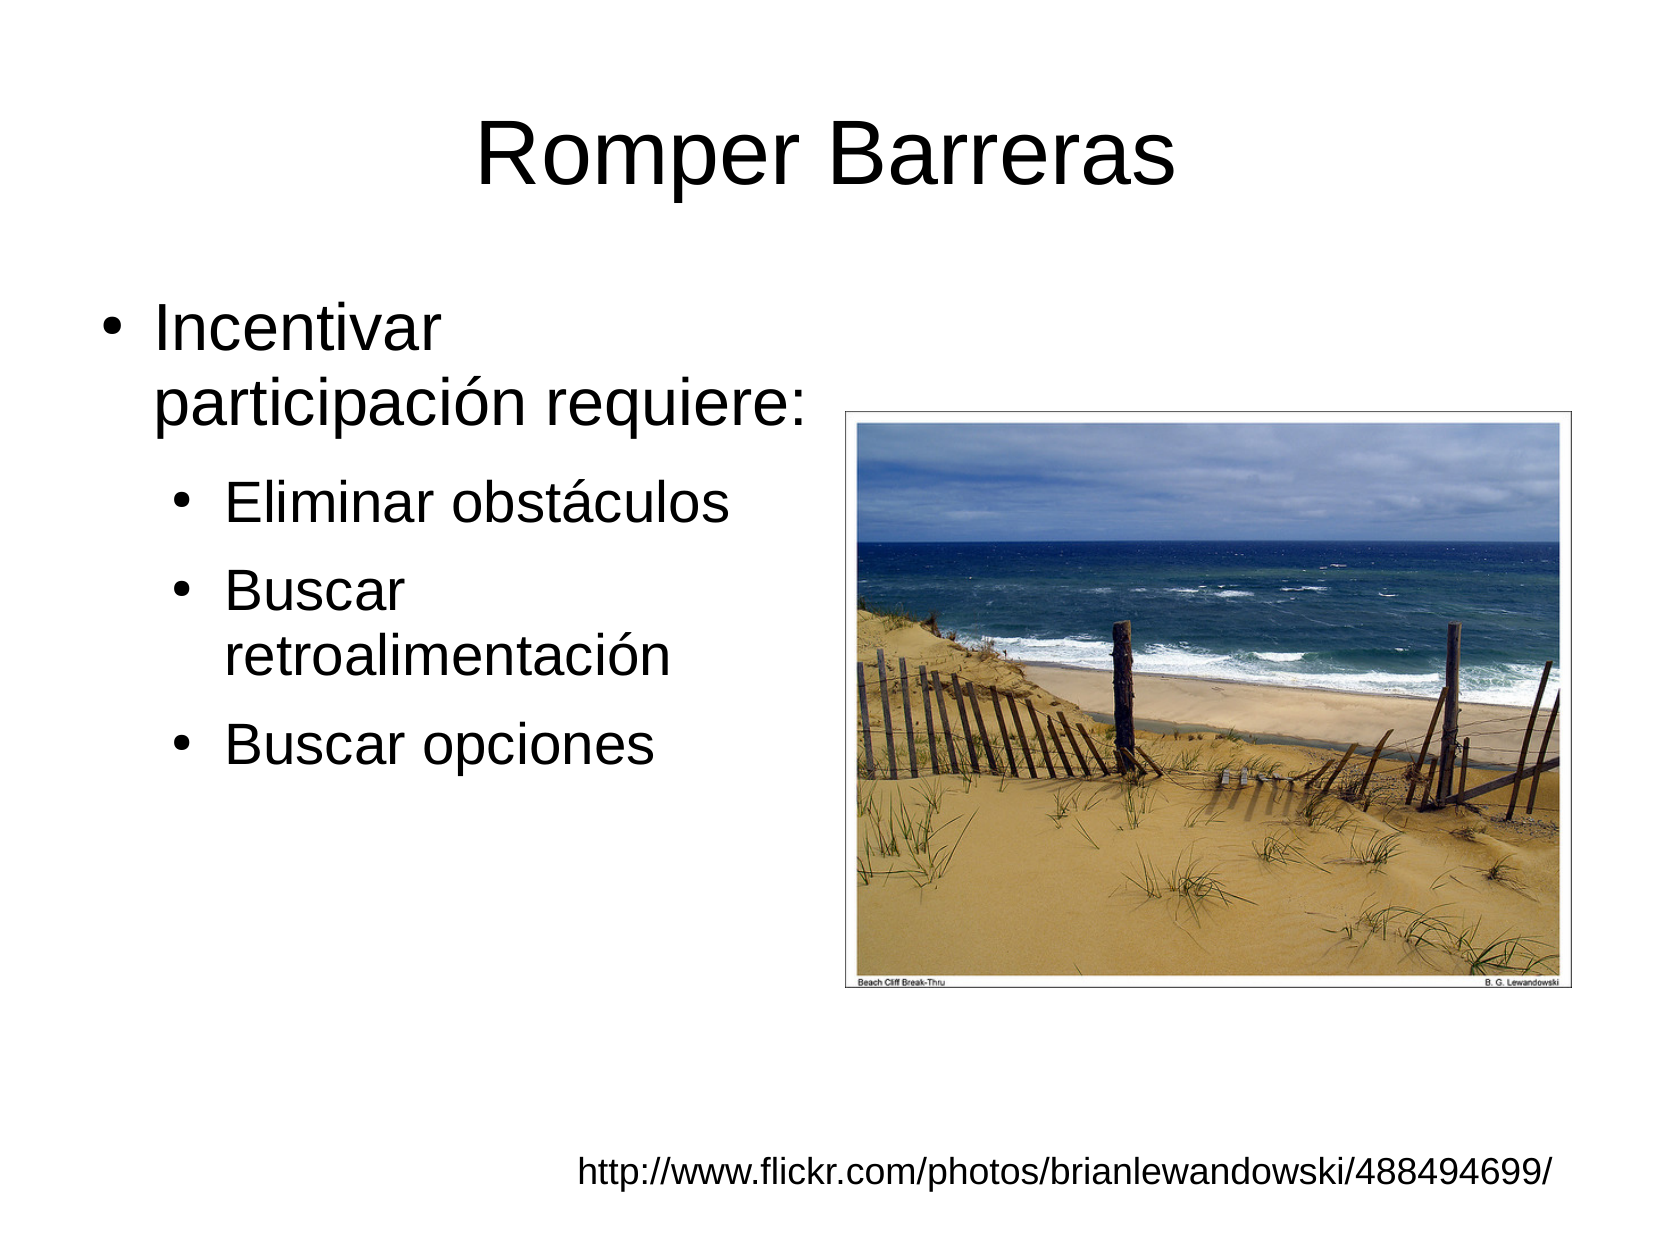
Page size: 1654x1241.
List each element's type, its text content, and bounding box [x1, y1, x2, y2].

picture [845, 411, 1572, 988]
text_box http://www.flickr.com/photos/brianlewandowski/488494699/ [562, 1143, 1568, 1201]
list Incentivar participación requiere: Eliminar obstáculos Buscar retroalimentación Buscar opciones [82, 290, 809, 1109]
title Romper Barreras [82, 49, 1571, 257]
